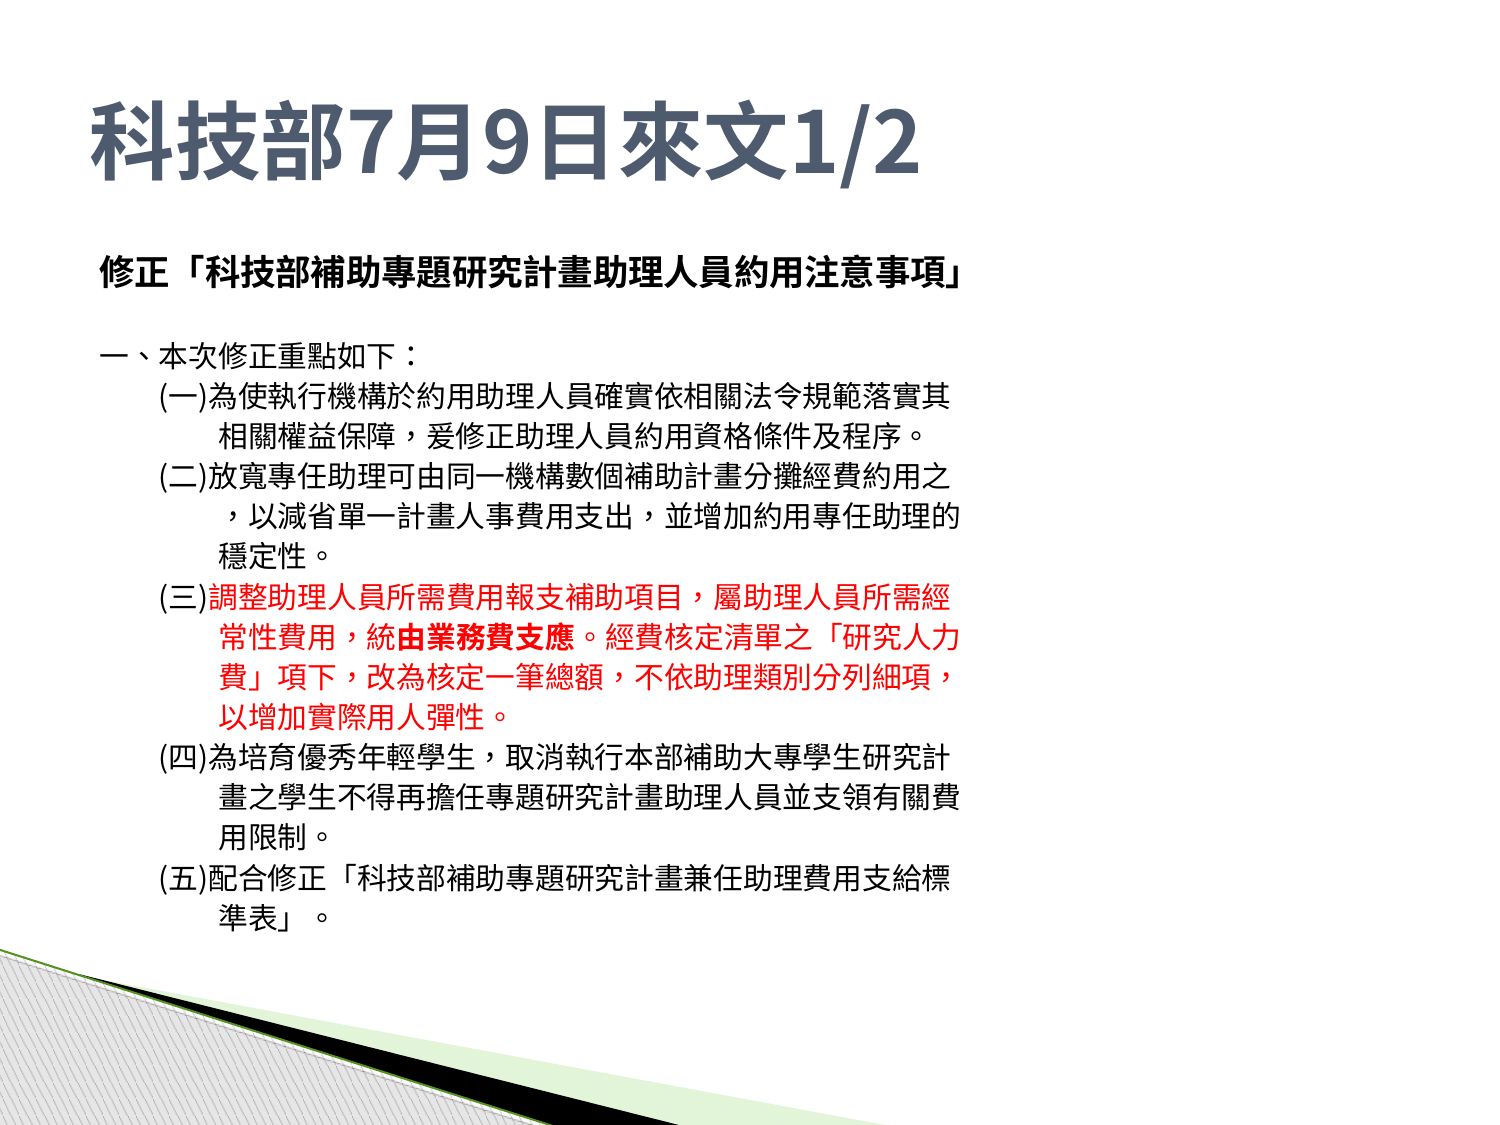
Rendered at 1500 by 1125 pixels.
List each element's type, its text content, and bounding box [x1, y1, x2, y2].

title 科技部7月9日來文1/2 [75, 45, 1425, 233]
list 修正「科技部補助專題研究計畫助理人員約用注意事項」 一、本次修正重點如下： (一)為使執行機構於約用助理人員確實依相關法令規範落實其 相關權益保障，爰修正助理人員約用資格條件及程序。 (二)放寬專任助理可由同一機構數個補助計畫分攤經費約用之 ，以減省單一計畫人事費用支出，並增加約用專任助理的 穩定性。 (三)調整助理人員所需費用報支補助項目，屬助理人員所需經 常性費用，統由業務費支應。經費核定清單之「研究人力 費」項下，改為核定一筆總額，不依助理類別分列細項， 以增加實際用人彈性。 (四)為培育優秀年輕學生，取消執行本部補助大專學生研究計 畫之學生不得再擔任專題研究計畫助理人員並支領有關費 用限制。 (五)配合修正「科技部補助專題研究計畫兼任助理費用支給標 準表」。 [75, 243, 1425, 986]
